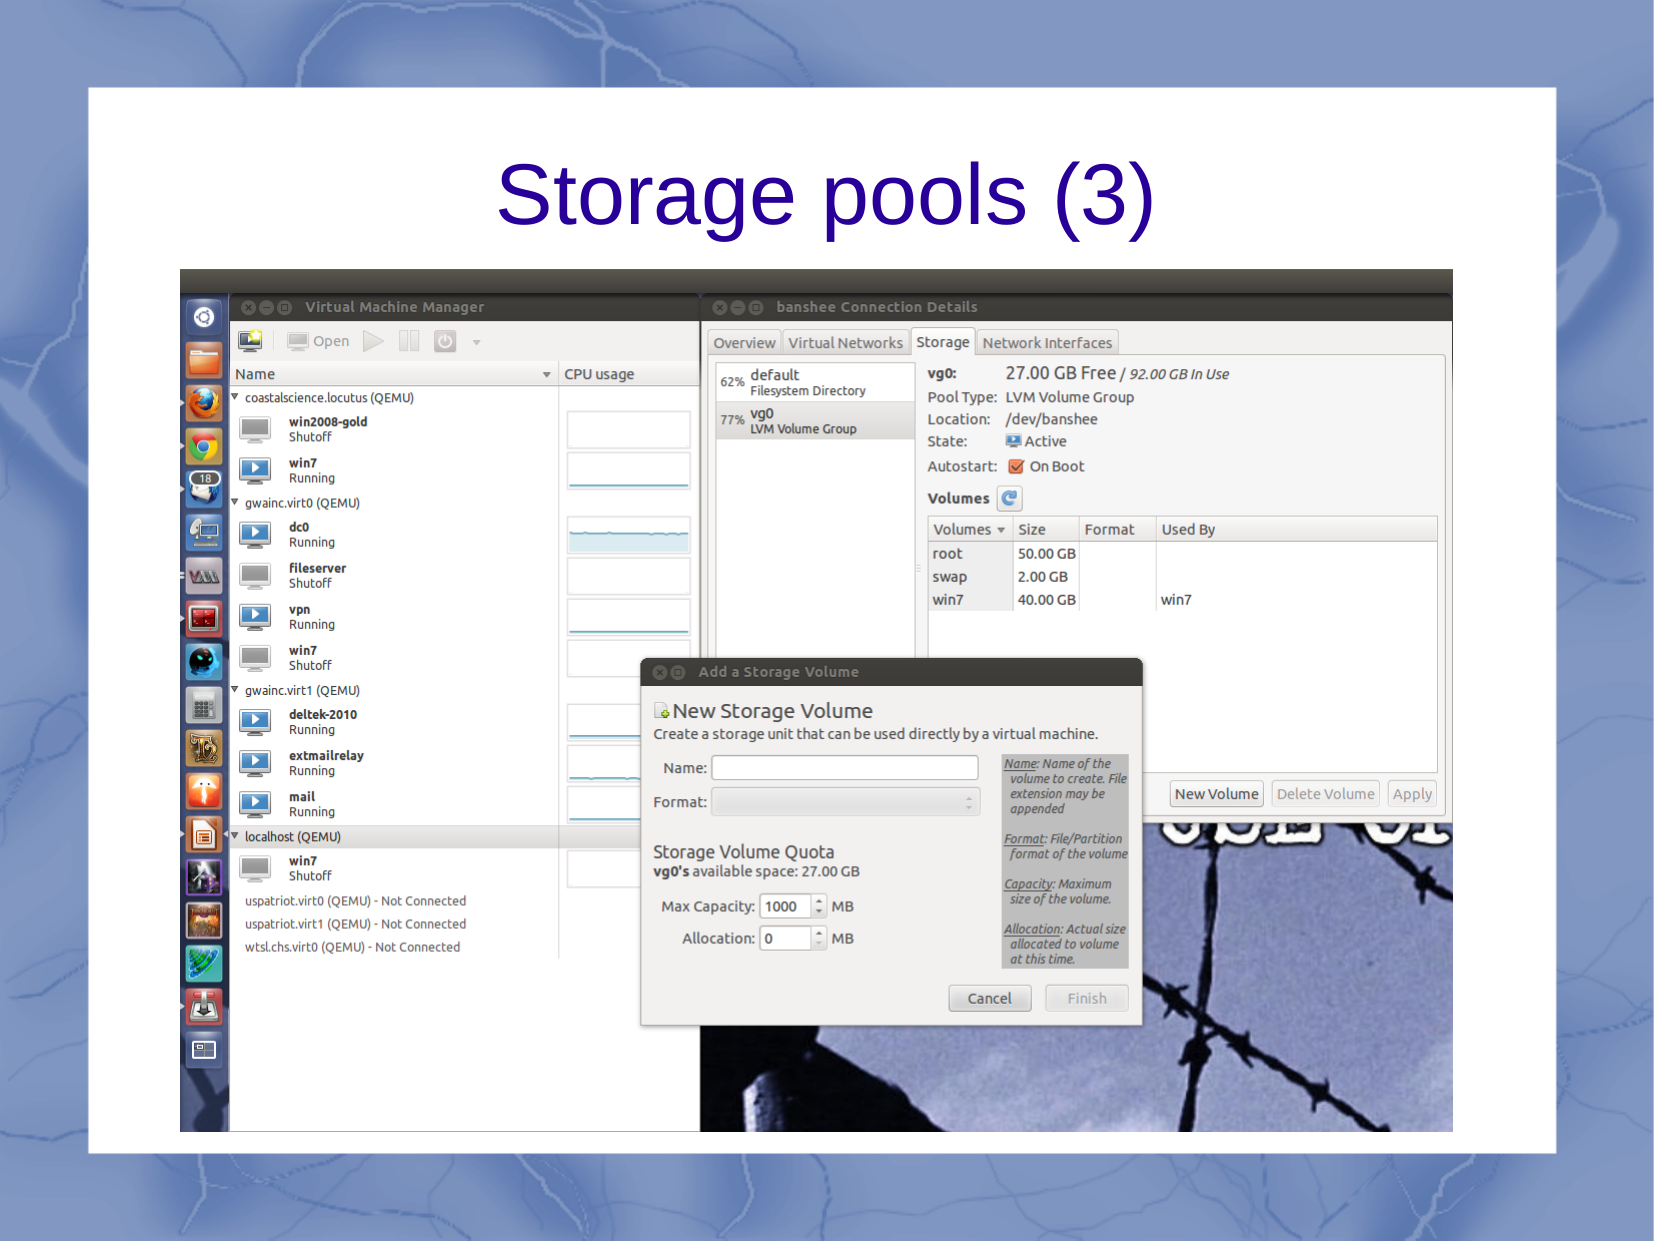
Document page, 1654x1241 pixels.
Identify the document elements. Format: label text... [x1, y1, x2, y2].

title Storage pools (3) [118, 90, 1536, 298]
picture [0, 0, 1654, 1241]
